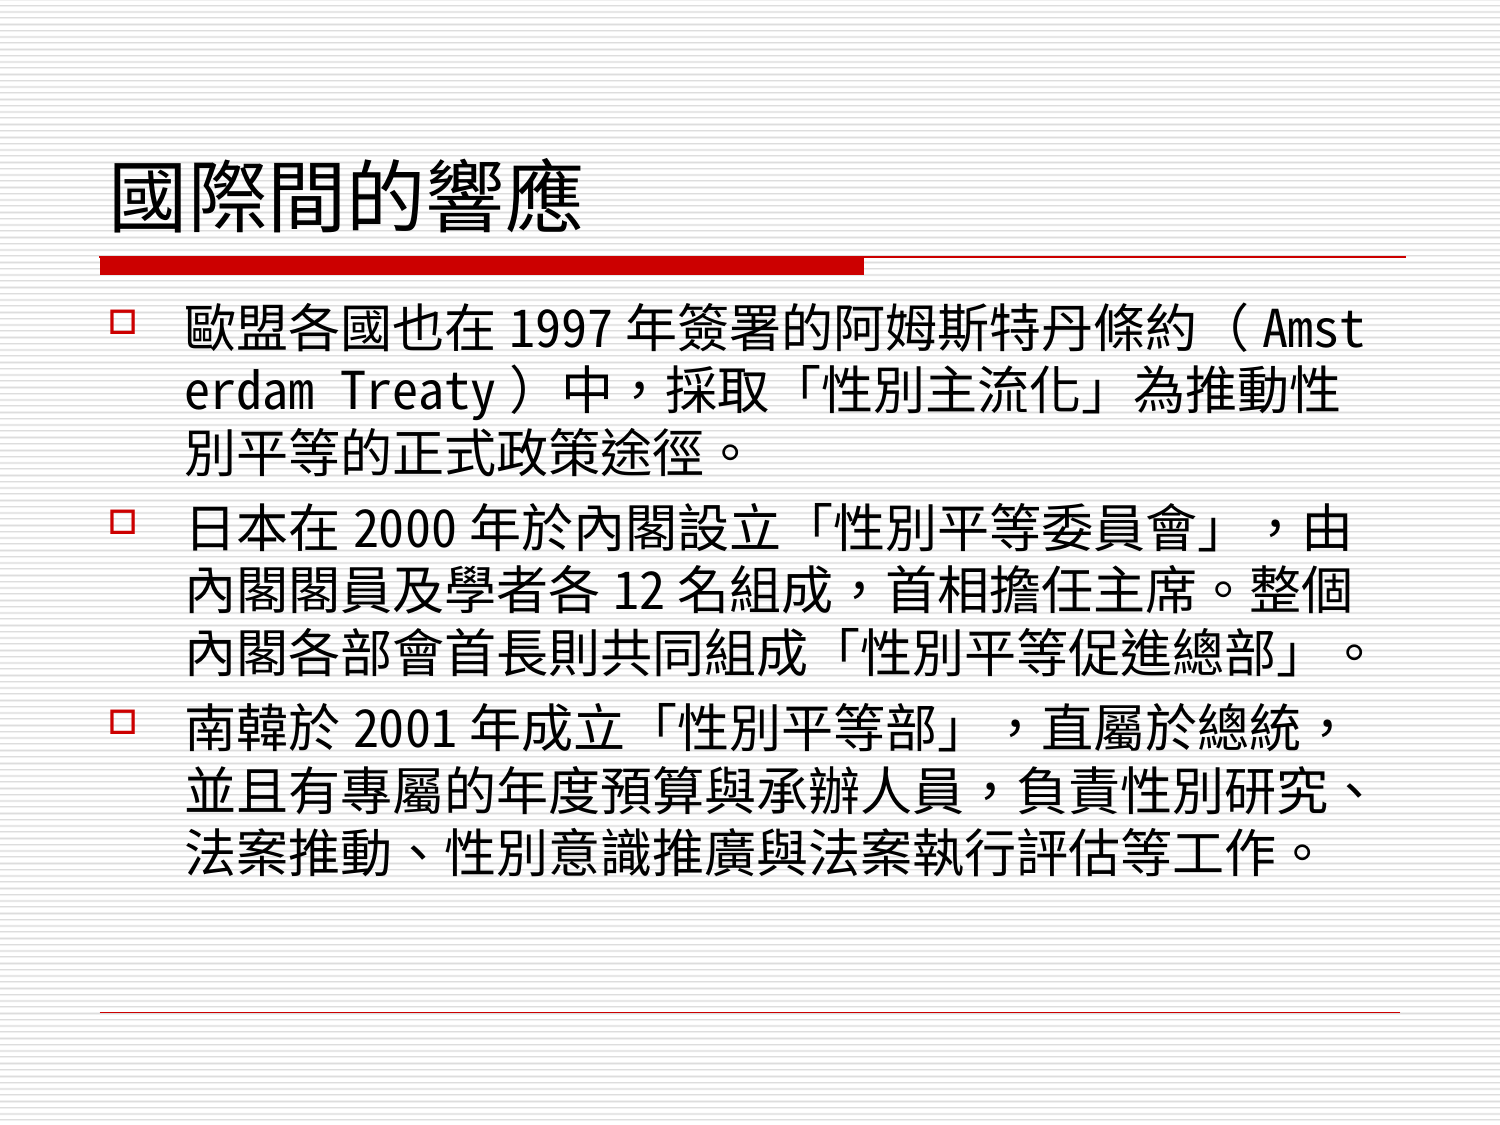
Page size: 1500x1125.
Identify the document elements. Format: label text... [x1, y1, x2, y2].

picture [0, 0, 1500, 1125]
list 歐盟各國也在1997年簽署的阿姆斯特丹條約（Amsterdam Treaty）中，採取「性別主流化」為推動性別平等的正式政策途徑。 日本在2000年於內閣設立「性別平等委員會」，由內閣閣員及學者各12名組成，首相擔任主席。整個內閣各部會首長則共同組成「性別平等促進總部」。 南韓於2001年成立「性別平等部」，直屬於總統，並且有專屬的年度預算與承辦人員，負責性別研究、法案推動、性別意識推廣與法案執行評估等工作。 [92, 287, 1406, 1024]
title 國際間的響應 [94, 50, 1407, 250]
